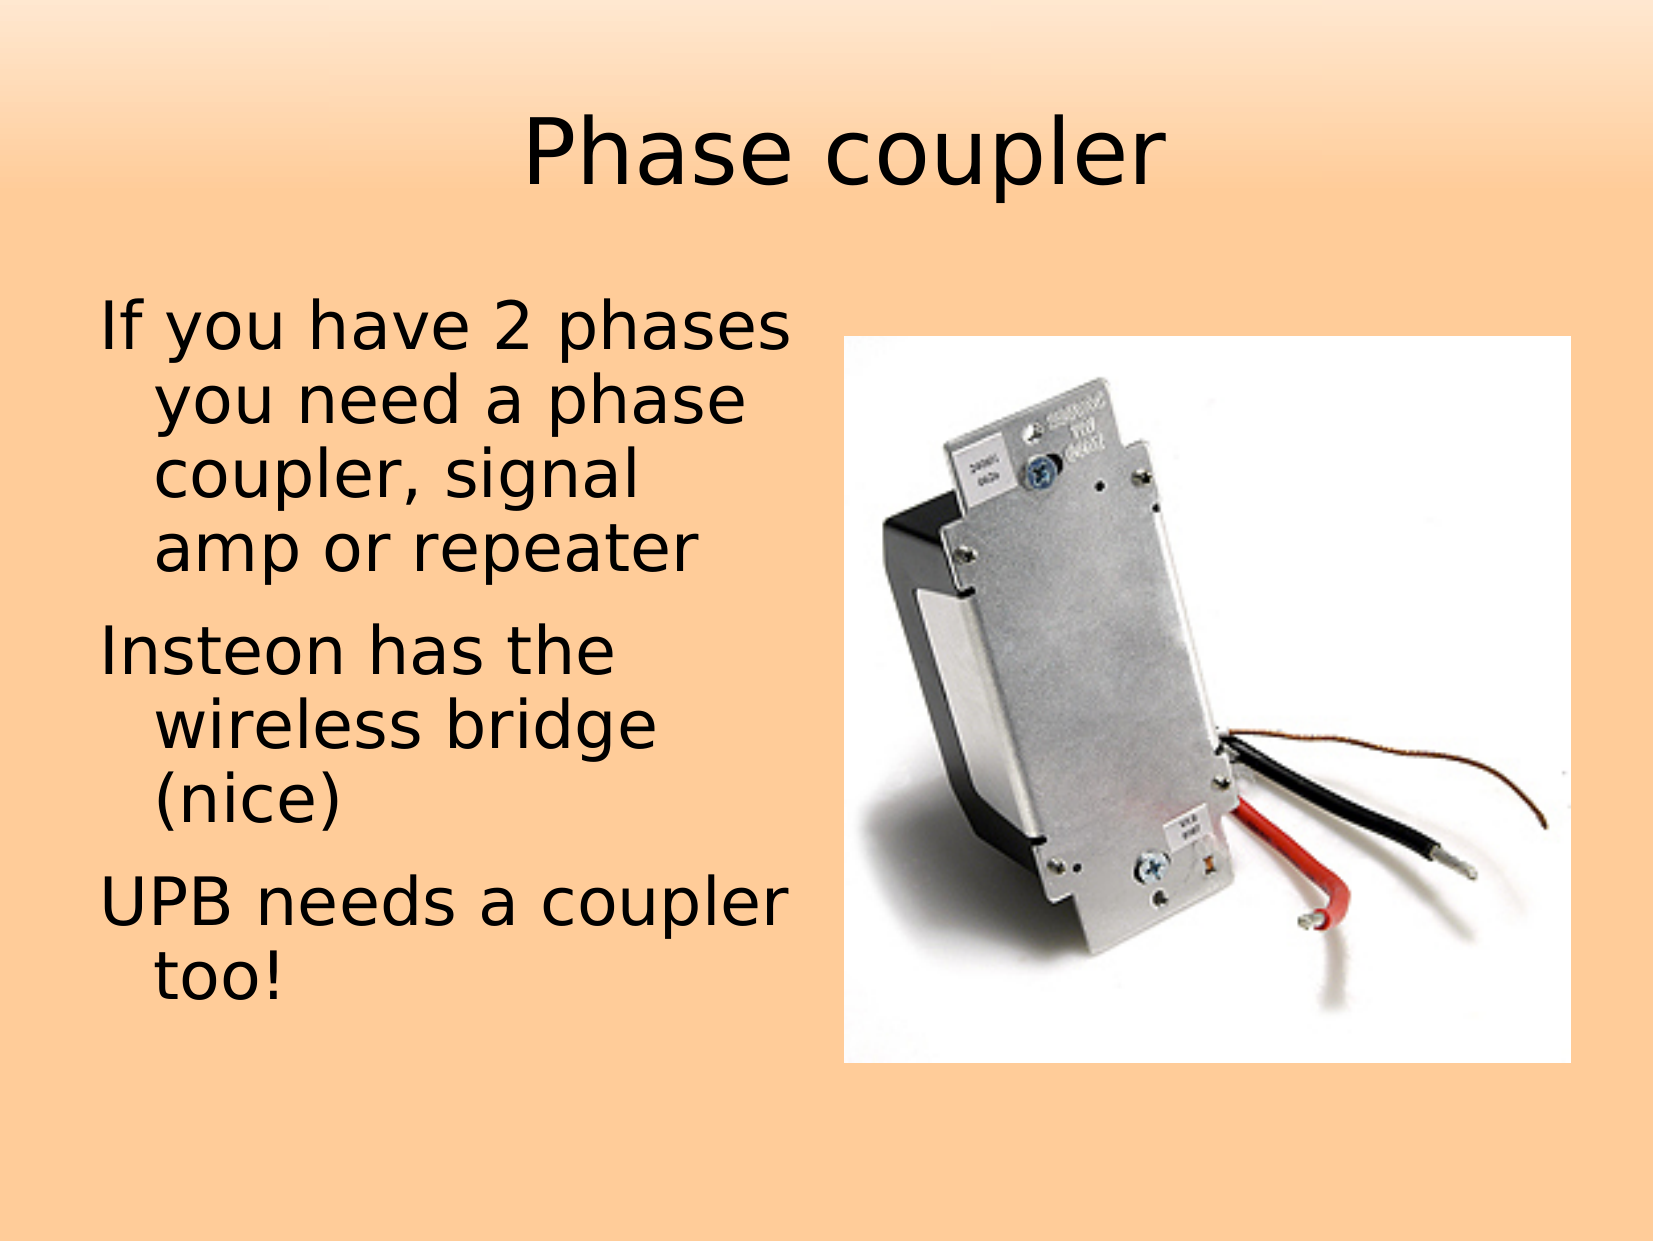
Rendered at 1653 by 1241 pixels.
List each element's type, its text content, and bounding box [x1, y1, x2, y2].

picture [844, 336, 1571, 1063]
title Phase coupler [82, 49, 1571, 257]
list If you have 2 phases you need a phase coupler, signal amp or repeater Insteon has the wireless bridge (nice) UPB needs a coupler too! [82, 290, 809, 1110]
picture [0, 0, 1653, 188]
